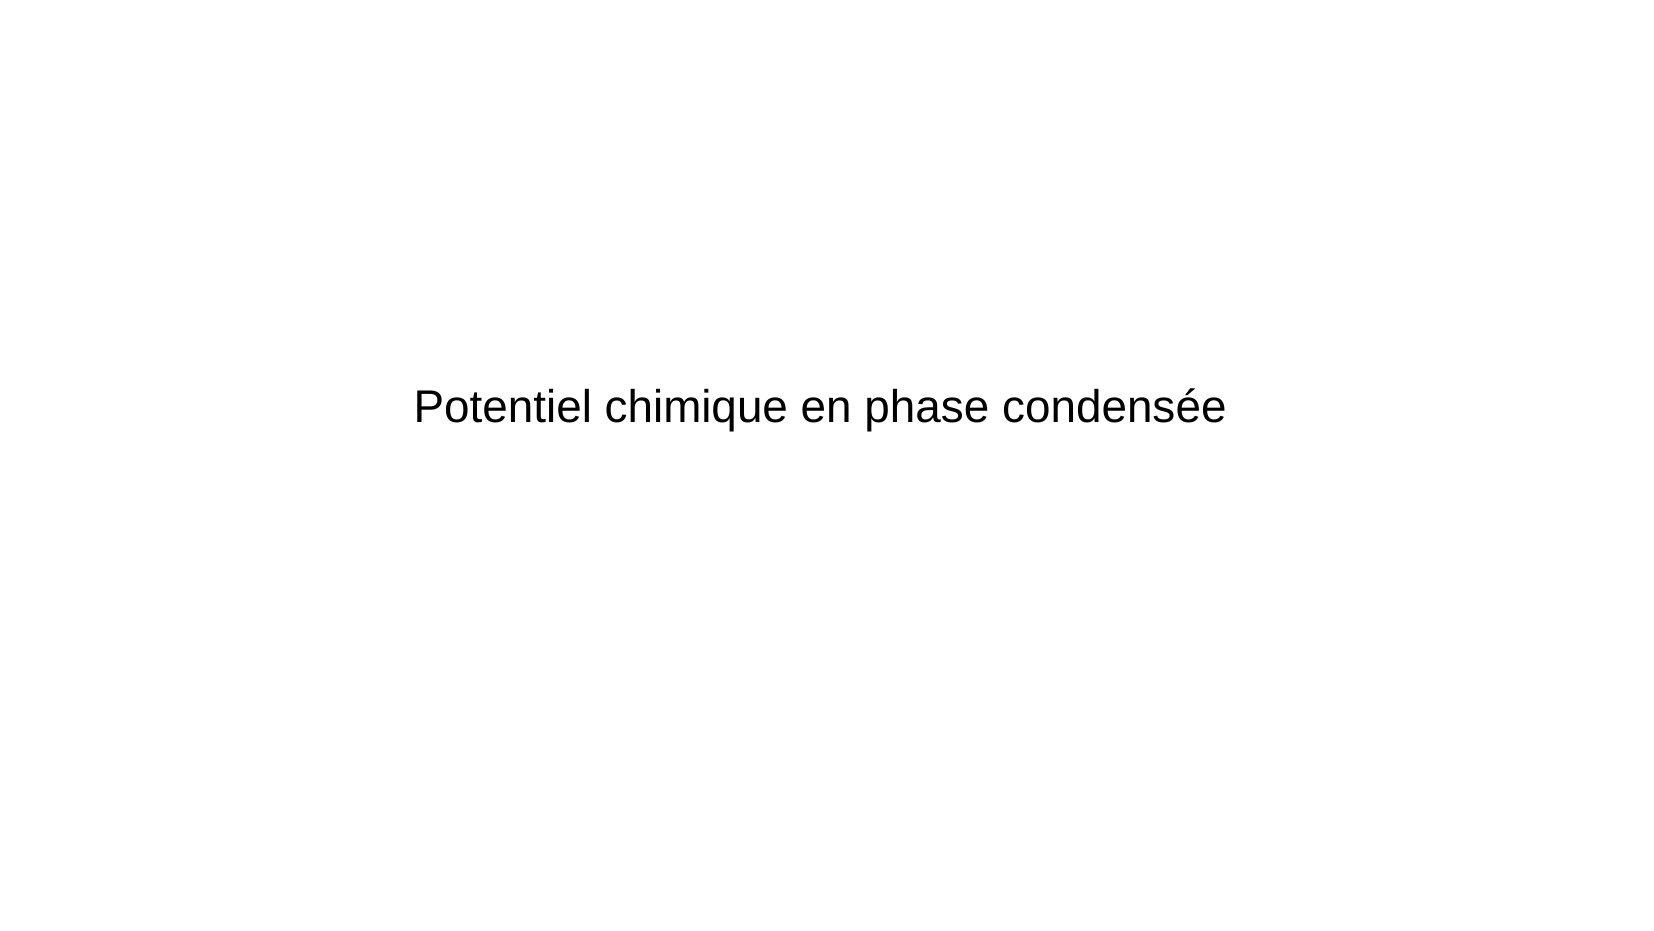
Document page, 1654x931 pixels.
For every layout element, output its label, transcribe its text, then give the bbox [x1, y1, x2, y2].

title Potentiel chimique en phase condensée [0, 258, 1654, 556]
